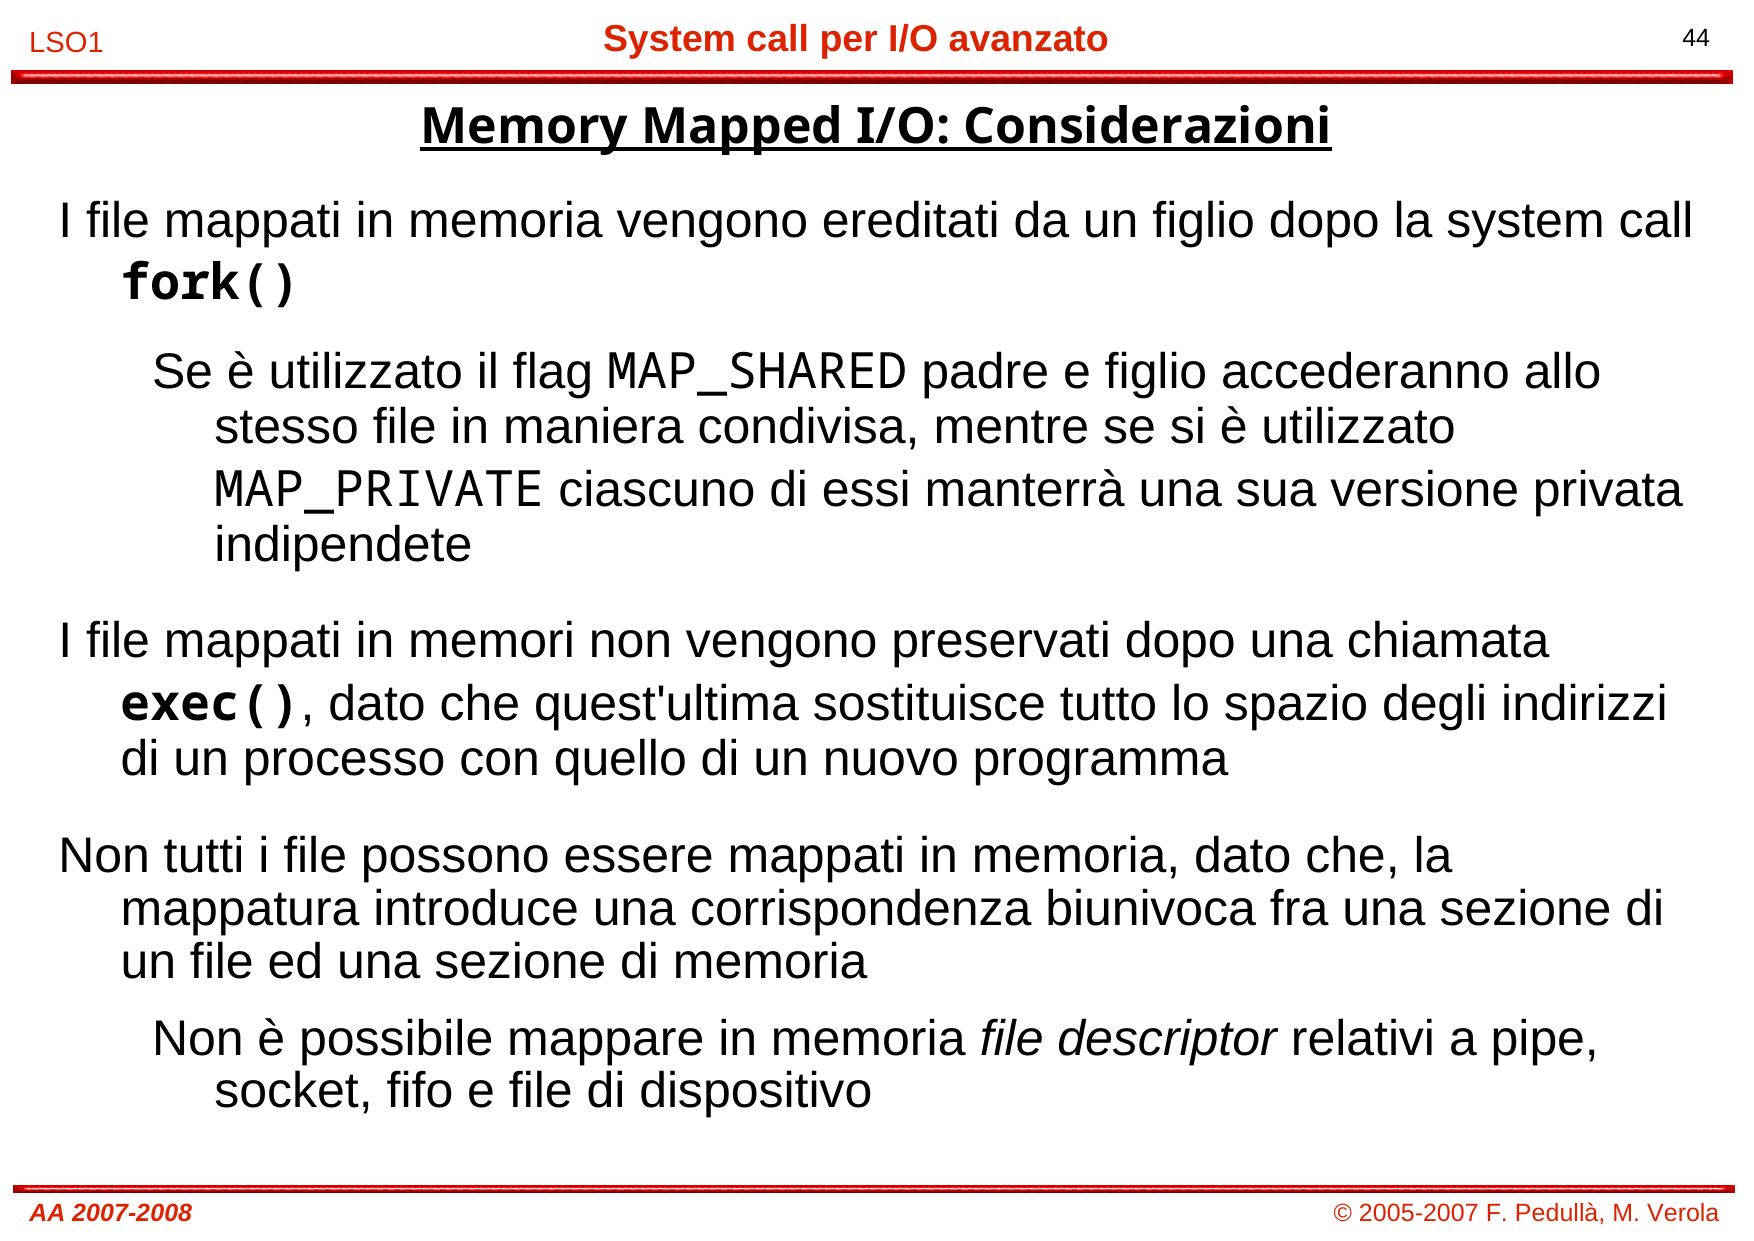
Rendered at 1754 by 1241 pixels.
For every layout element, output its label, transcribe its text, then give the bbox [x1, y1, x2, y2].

picture [11, 70, 1733, 84]
title Memory Mapped I/O: Considerazioni [40, 78, 1713, 174]
picture [13, 1185, 1735, 1193]
list I file mappati in memoria vengono ereditati da un figlio dopo la system call fork() Se è utilizzato il flag MAP_SHARED padre e figlio accederanno allo stesso file in maniera condivisa, mentre se si è utilizzato MAP_PRIVATE ciascuno di essi manterrà una sua versione privata indipendete I file mappati in memori non vengono preservati dopo una chiamata exec(), dato che quest'ultima sostituisce tutto lo spazio degli indirizzi di un processo con quello di un nuovo programma Non tutti i file possono essere mappati in memoria, dato che, la mappatura introduce una corrispondenza biunivoca fra una sezione di un file ed una sezione di memoria Non è possibile mappare in memoria file descriptor relativi a pipe, socket, fifo e file di dispositivo [58, 194, 1696, 1176]
